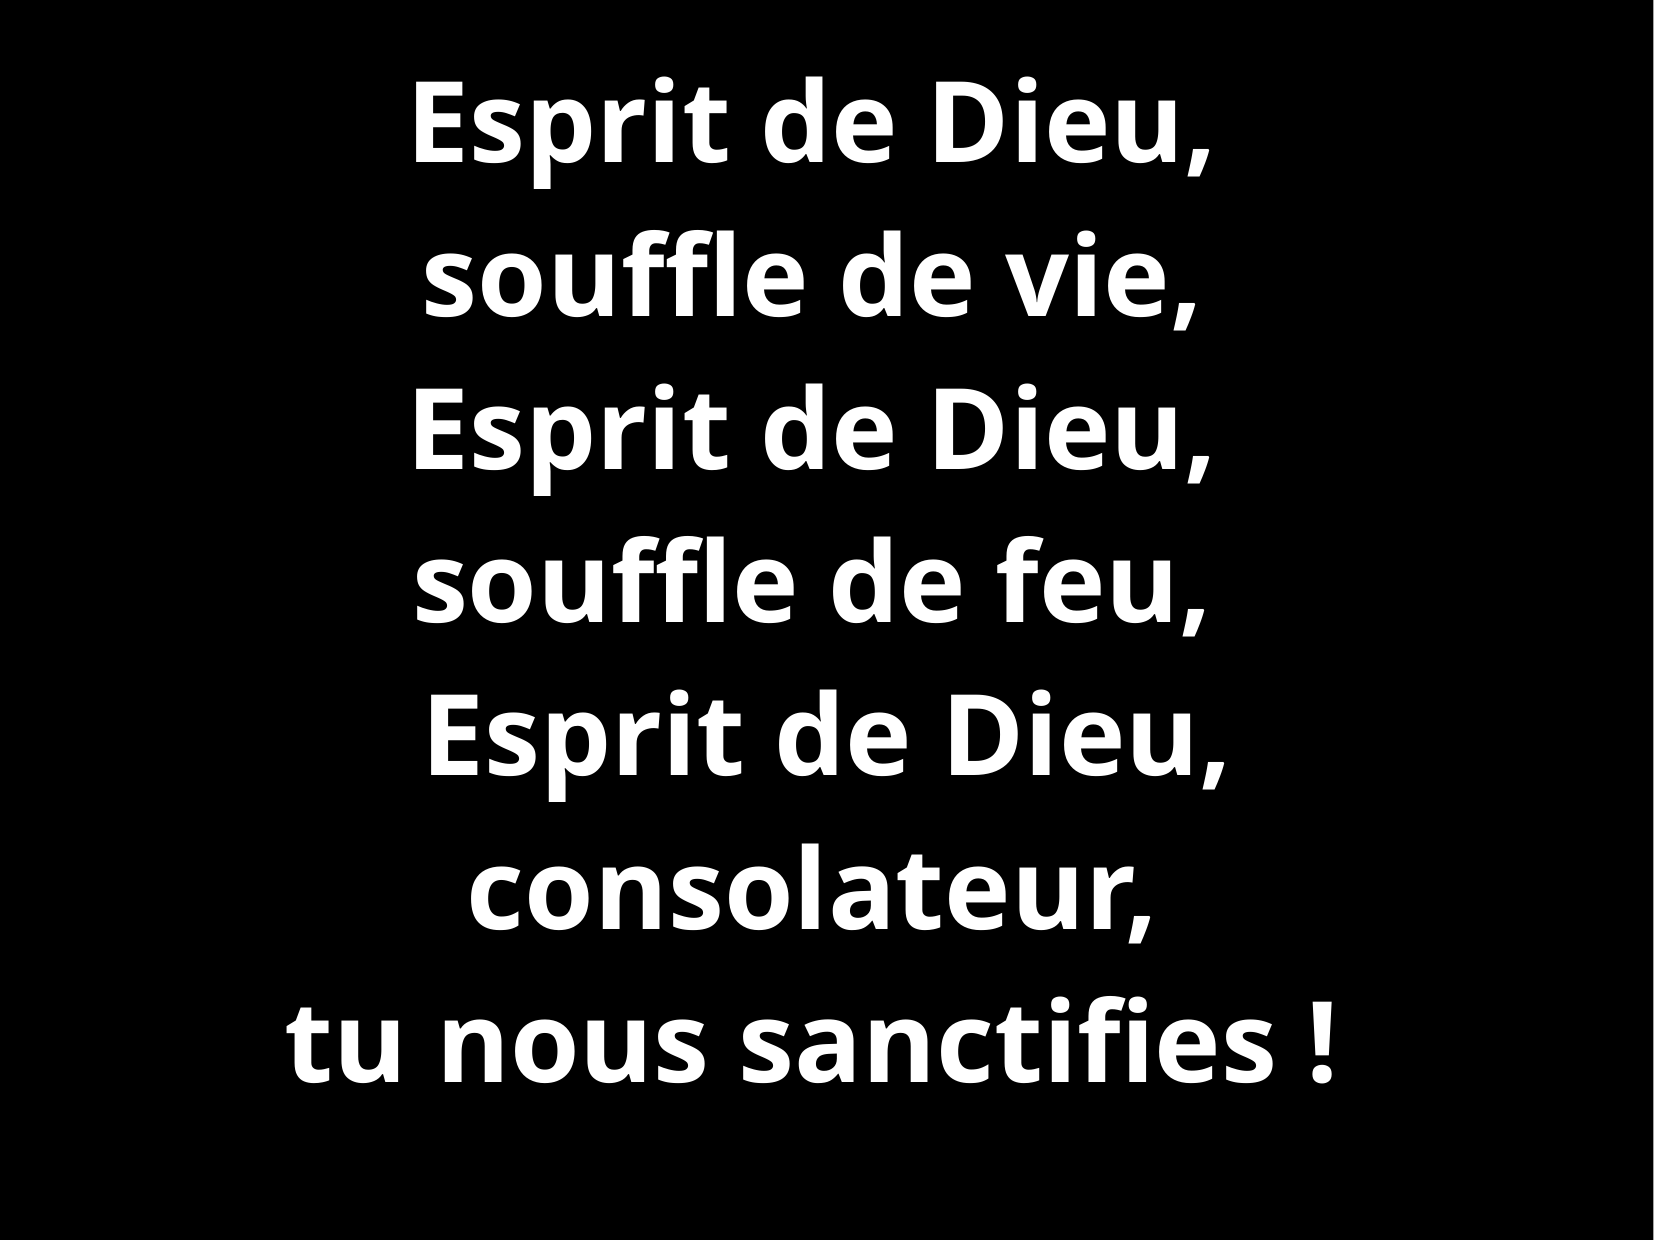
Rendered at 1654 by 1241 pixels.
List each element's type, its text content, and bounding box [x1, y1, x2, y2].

subtitle Esprit de Dieu, souffle de vie, Esprit de Dieu, souffle de feu, Esprit de Dieu, consolateur, tu nous sanctifies ! [82, 30, 1571, 1128]
